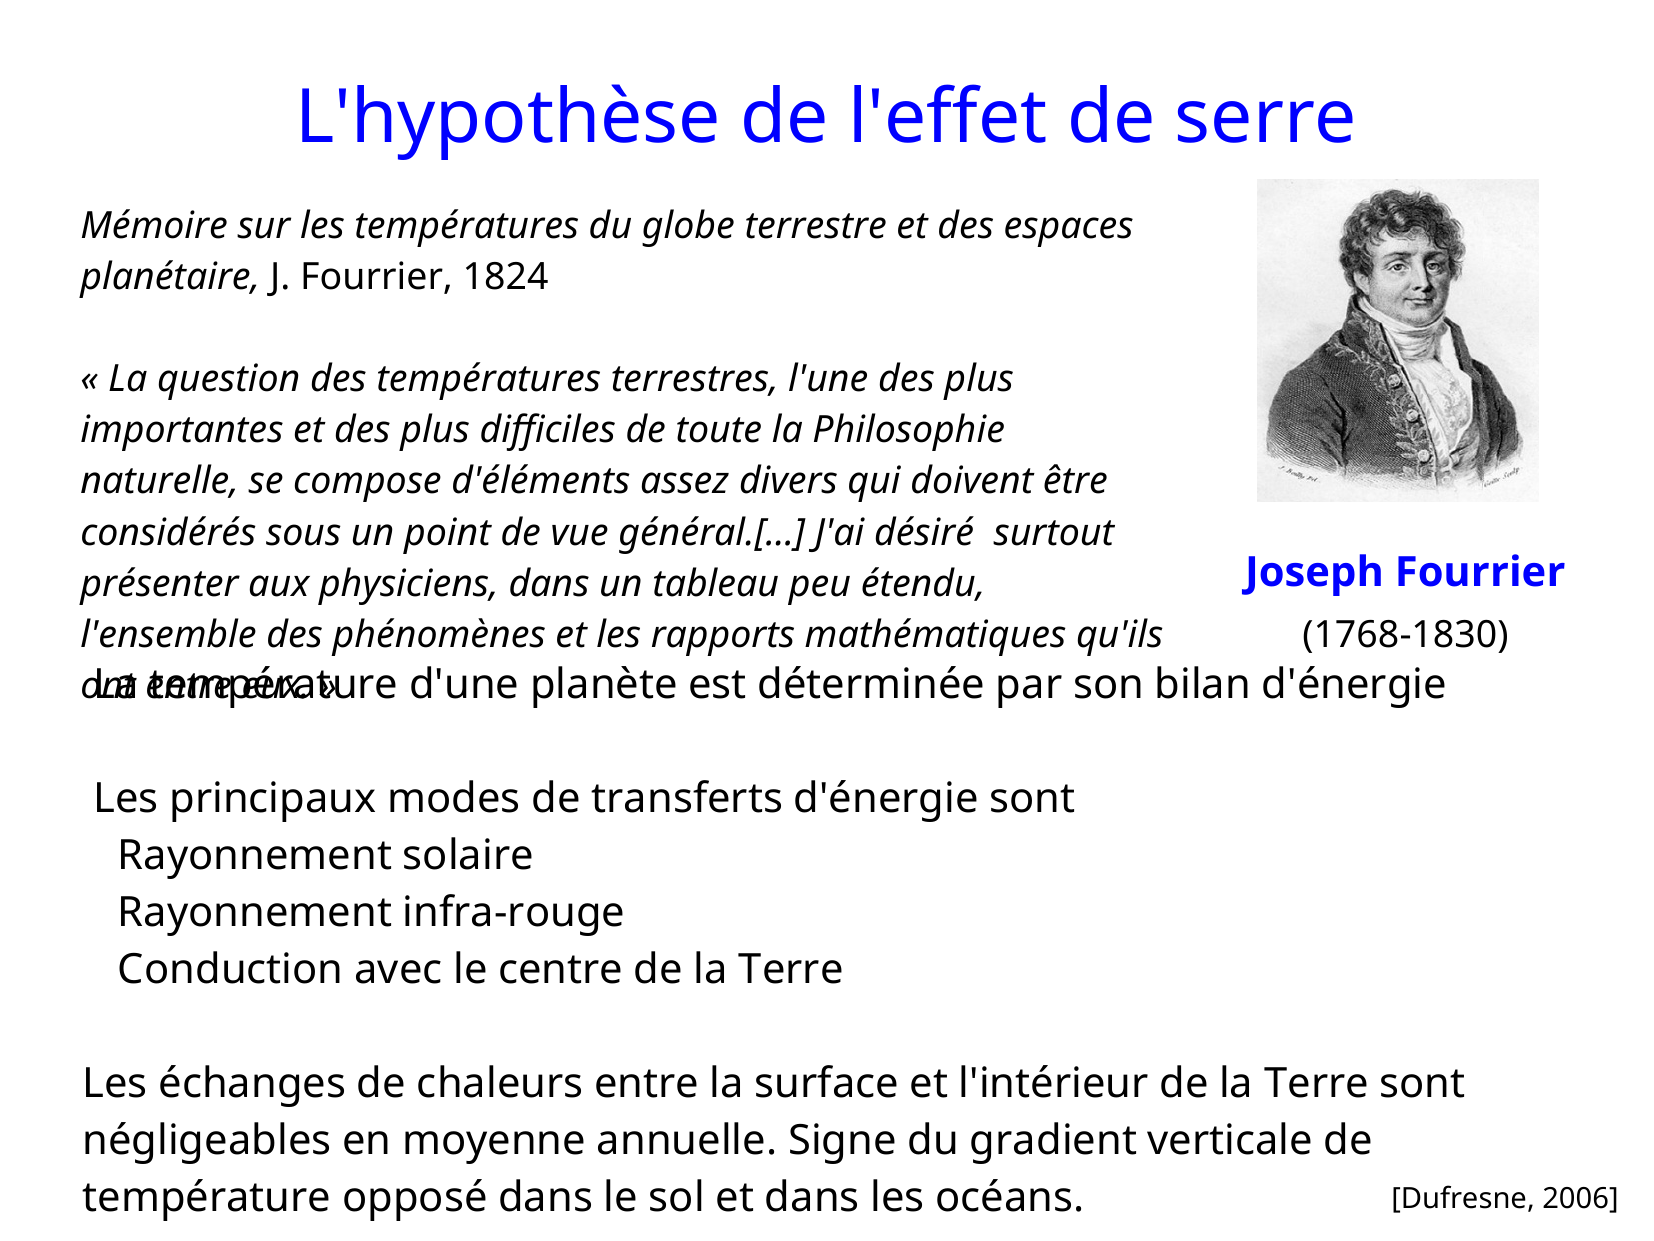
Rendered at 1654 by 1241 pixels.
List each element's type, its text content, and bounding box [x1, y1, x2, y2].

text_box Mémoire sur les températures du globe terrestre et des espaces planétaire, J. Fourrier, 1824 « La question des températures terrestres, l'une des plus importantes et des plus difficiles de toute la Philosophie naturelle, se compose d'éléments assez divers qui doivent être considérés sous un point de vue général.[...] J'ai désiré surtout présenter aux physiciens, dans un tableau peu étendu, l'ensemble des phénomènes et les rapports mathématiques qu'ils ont entre eux. » [65, 191, 1182, 647]
text_box [Dufresne, 2006] [1170, 1174, 1634, 1231]
title L'hypothèse de l'effet de serre [82, 21, 1571, 206]
text_box La température d'une planète est déterminée par son bilan d'énergie Les principaux modes de transferts d'énergie sont Rayonnement solaire Rayonnement infra-rouge Conduction avec le centre de la Terre Les échanges de chaleurs entre la surface et l'intérieur de la Terre sont négligeables en moyenne annuelle. Signe du gradient verticale de température opposé dans le sol et dans les océans. [67, 646, 1623, 1197]
text_box Joseph Fourrier (1768-1830) [1228, 525, 1583, 646]
picture [1257, 179, 1539, 502]
